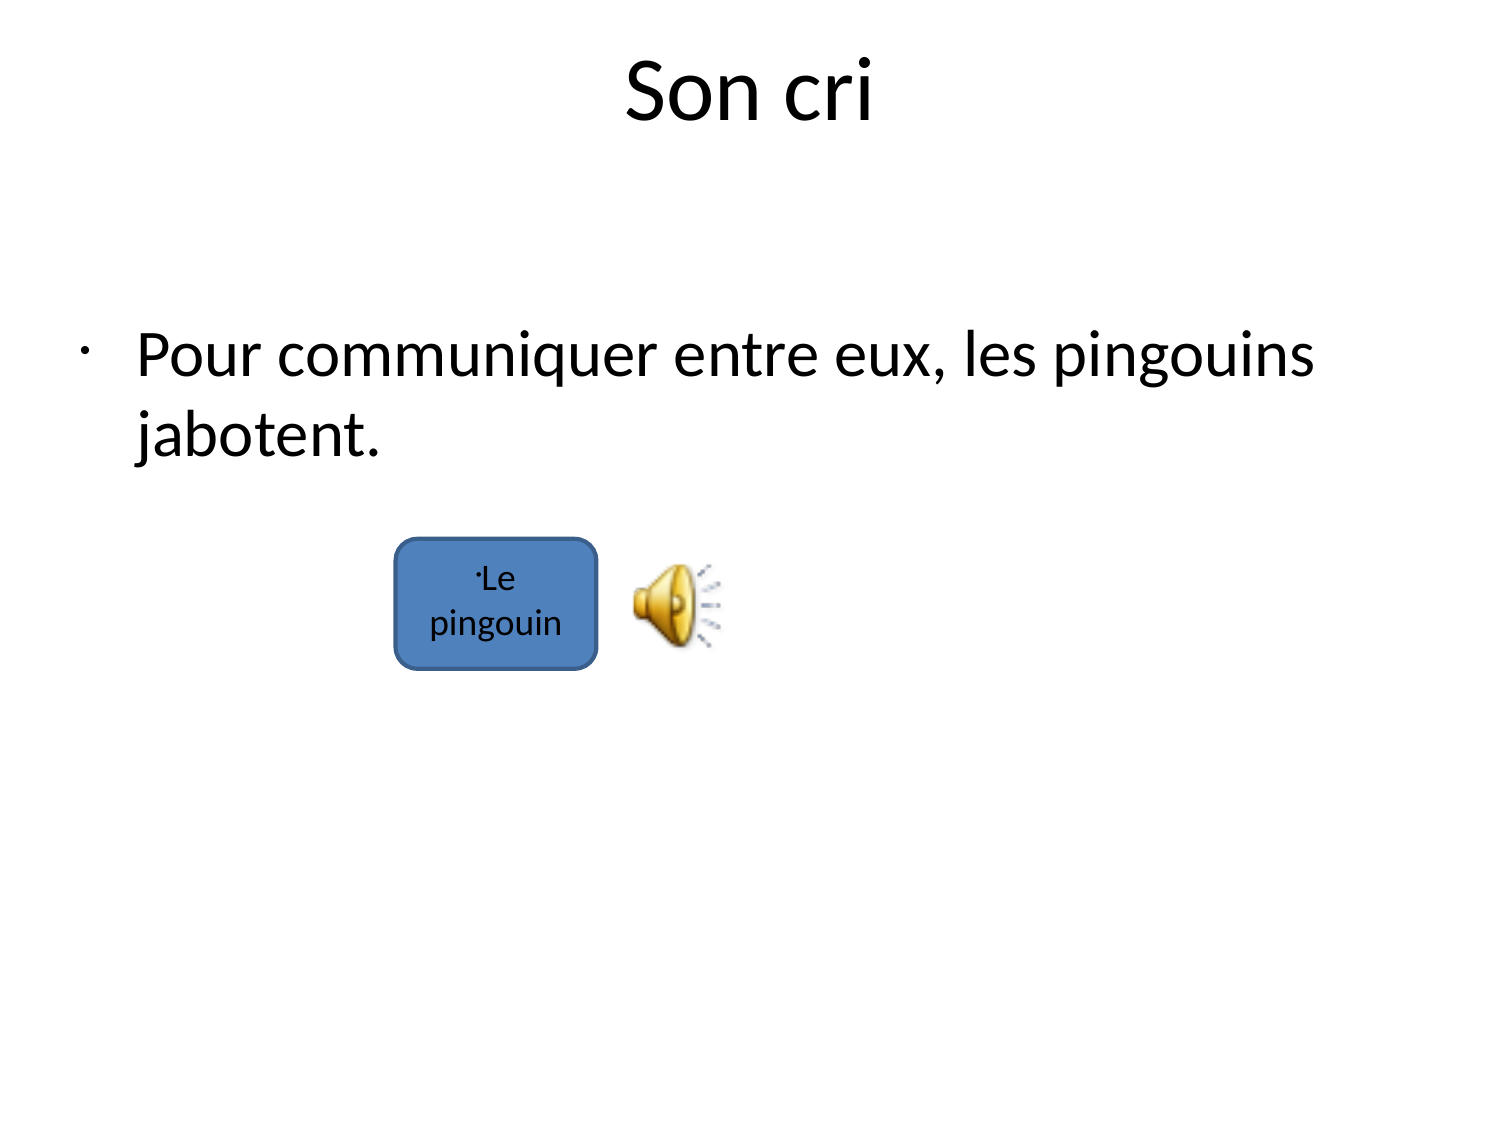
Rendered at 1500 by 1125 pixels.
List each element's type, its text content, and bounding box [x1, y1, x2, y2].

picture [631, 562, 730, 660]
title Son cri [75, 45, 1425, 233]
text_box Le pingouin Le pinguin cri cri [395, 538, 597, 669]
list Pour communiquer entre eux, les pingouins jabotent. [64, 302, 1415, 1046]
